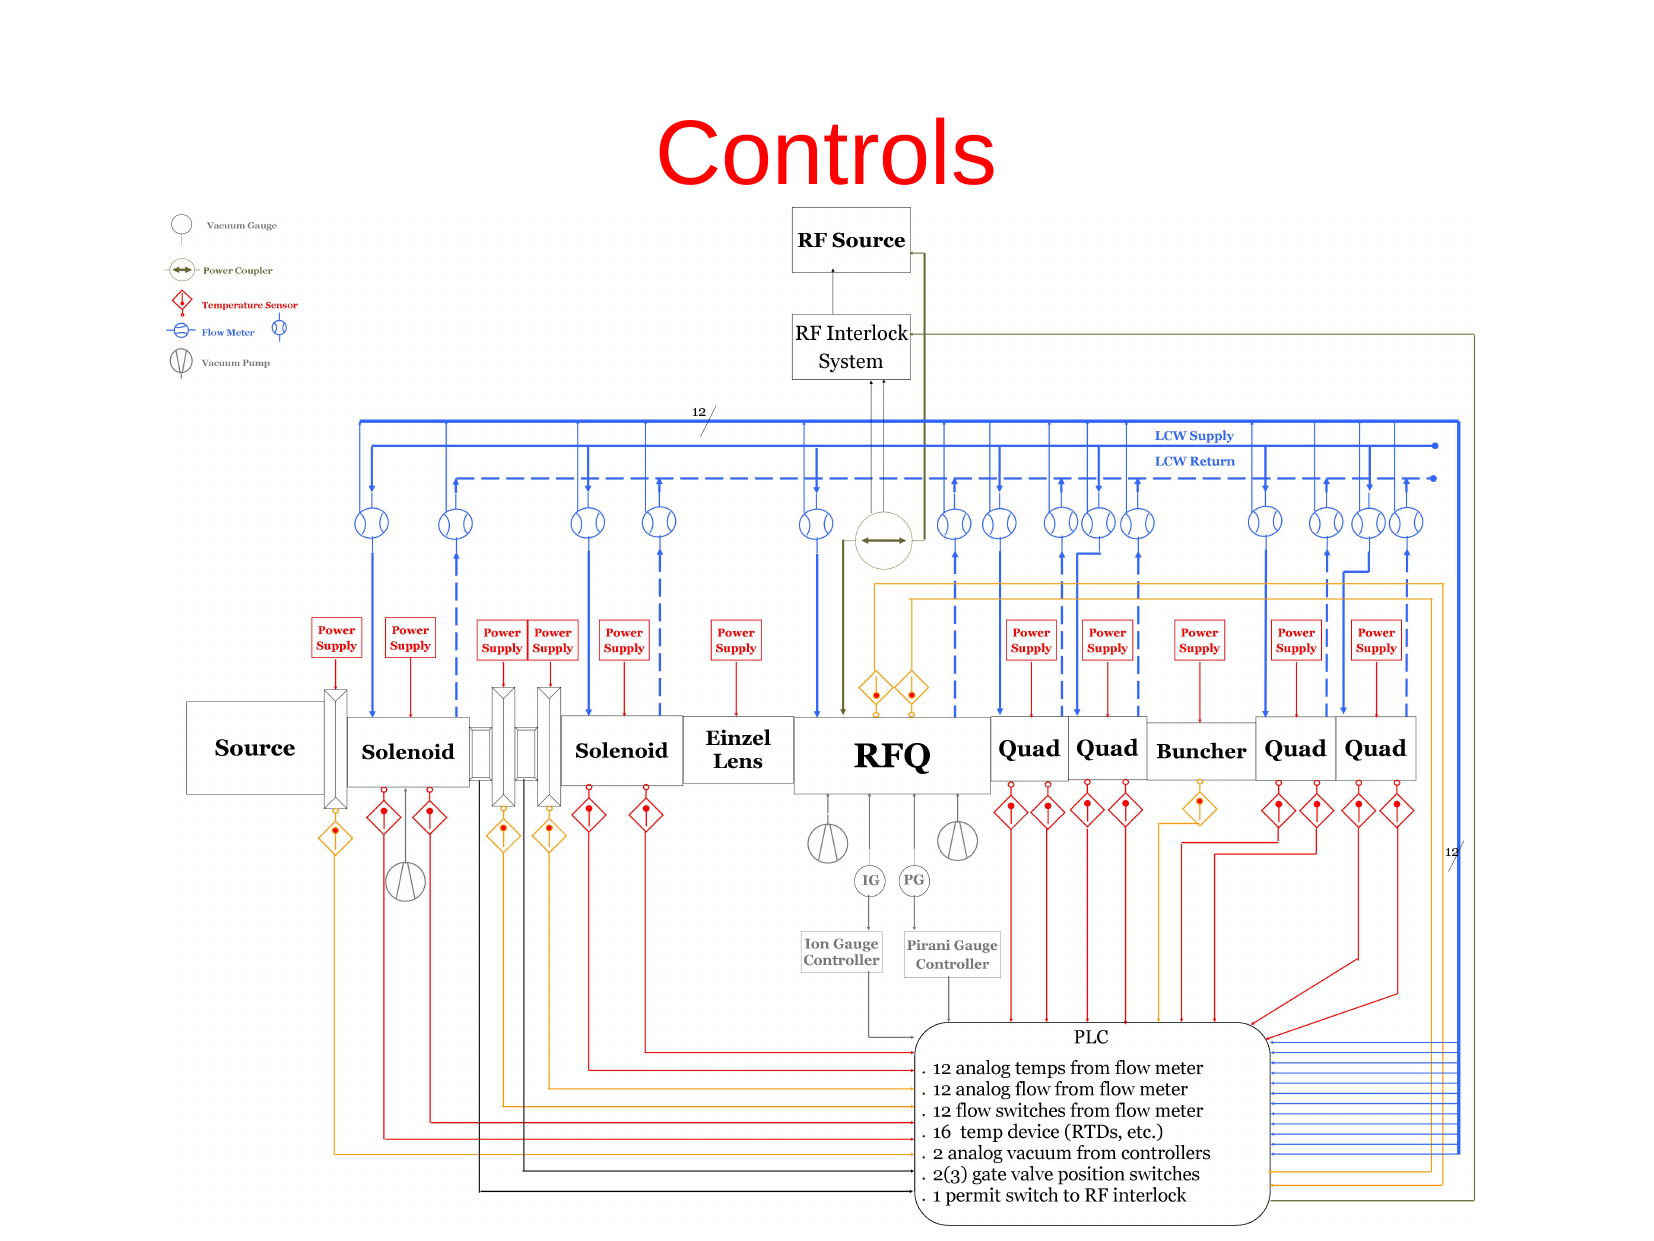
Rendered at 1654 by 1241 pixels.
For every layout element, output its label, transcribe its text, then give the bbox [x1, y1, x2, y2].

picture [164, 207, 1475, 1226]
title Controls [82, 49, 1571, 257]
